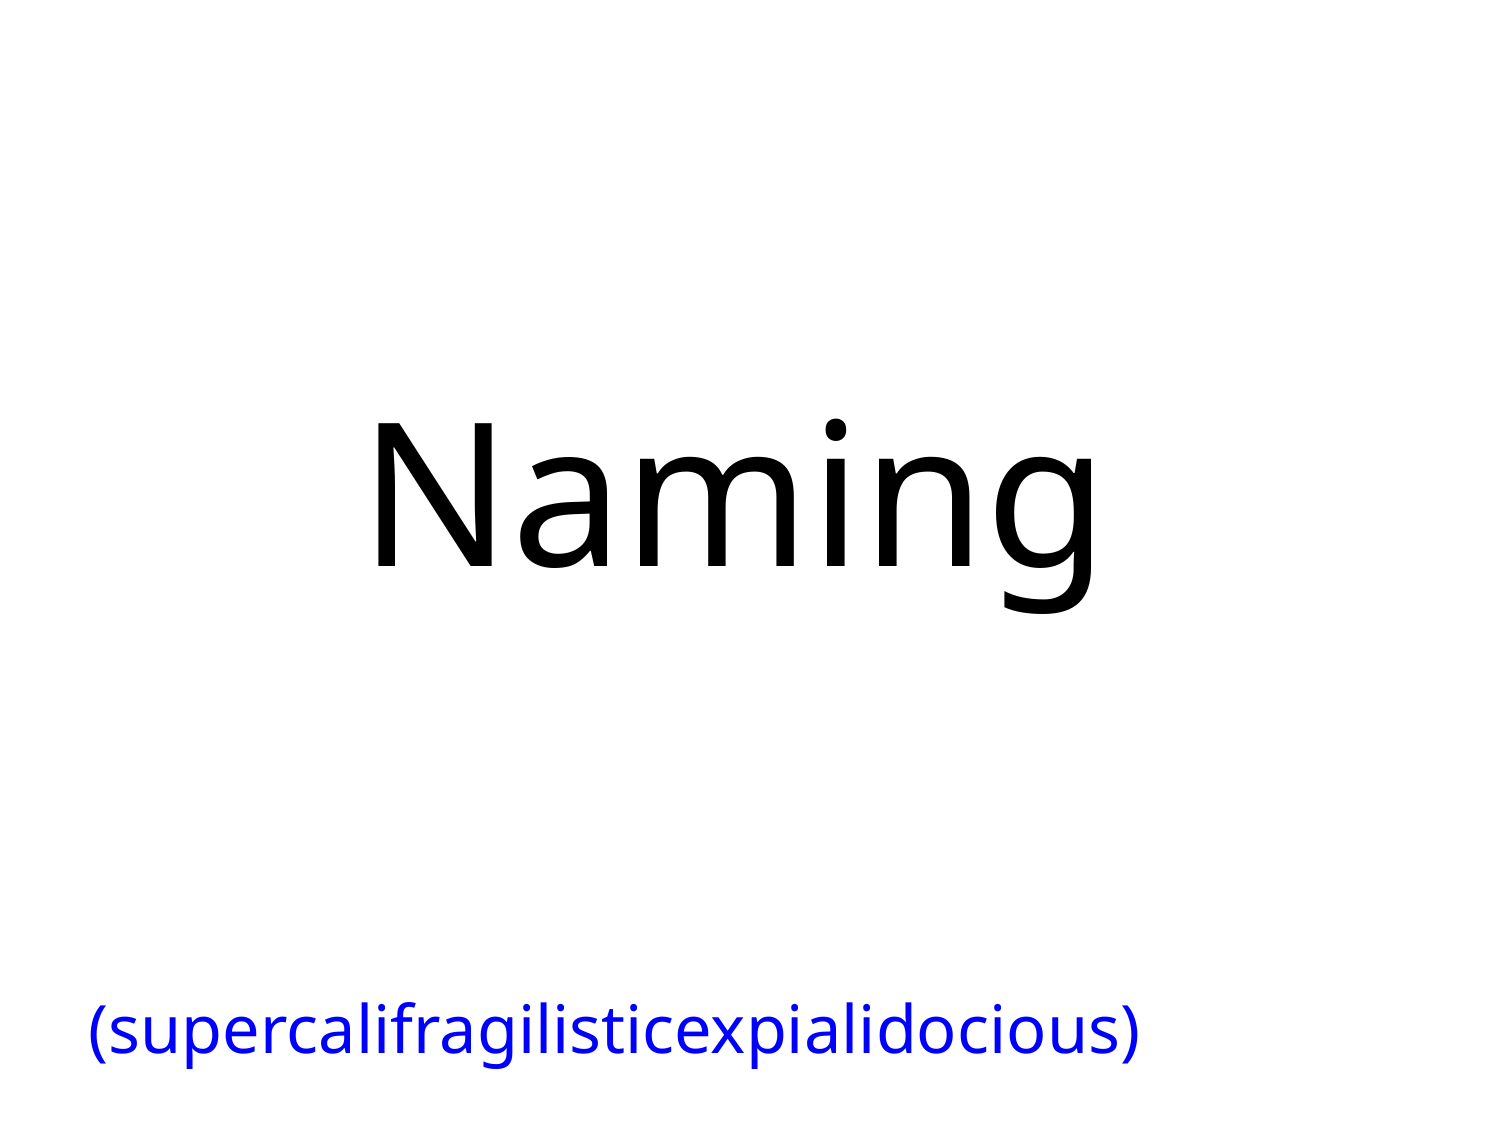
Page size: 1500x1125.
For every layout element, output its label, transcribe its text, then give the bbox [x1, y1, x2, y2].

text_box (supercalifragilisticexpialidocious) [73, 975, 1471, 1111]
text_box Naming [345, 345, 1239, 865]
